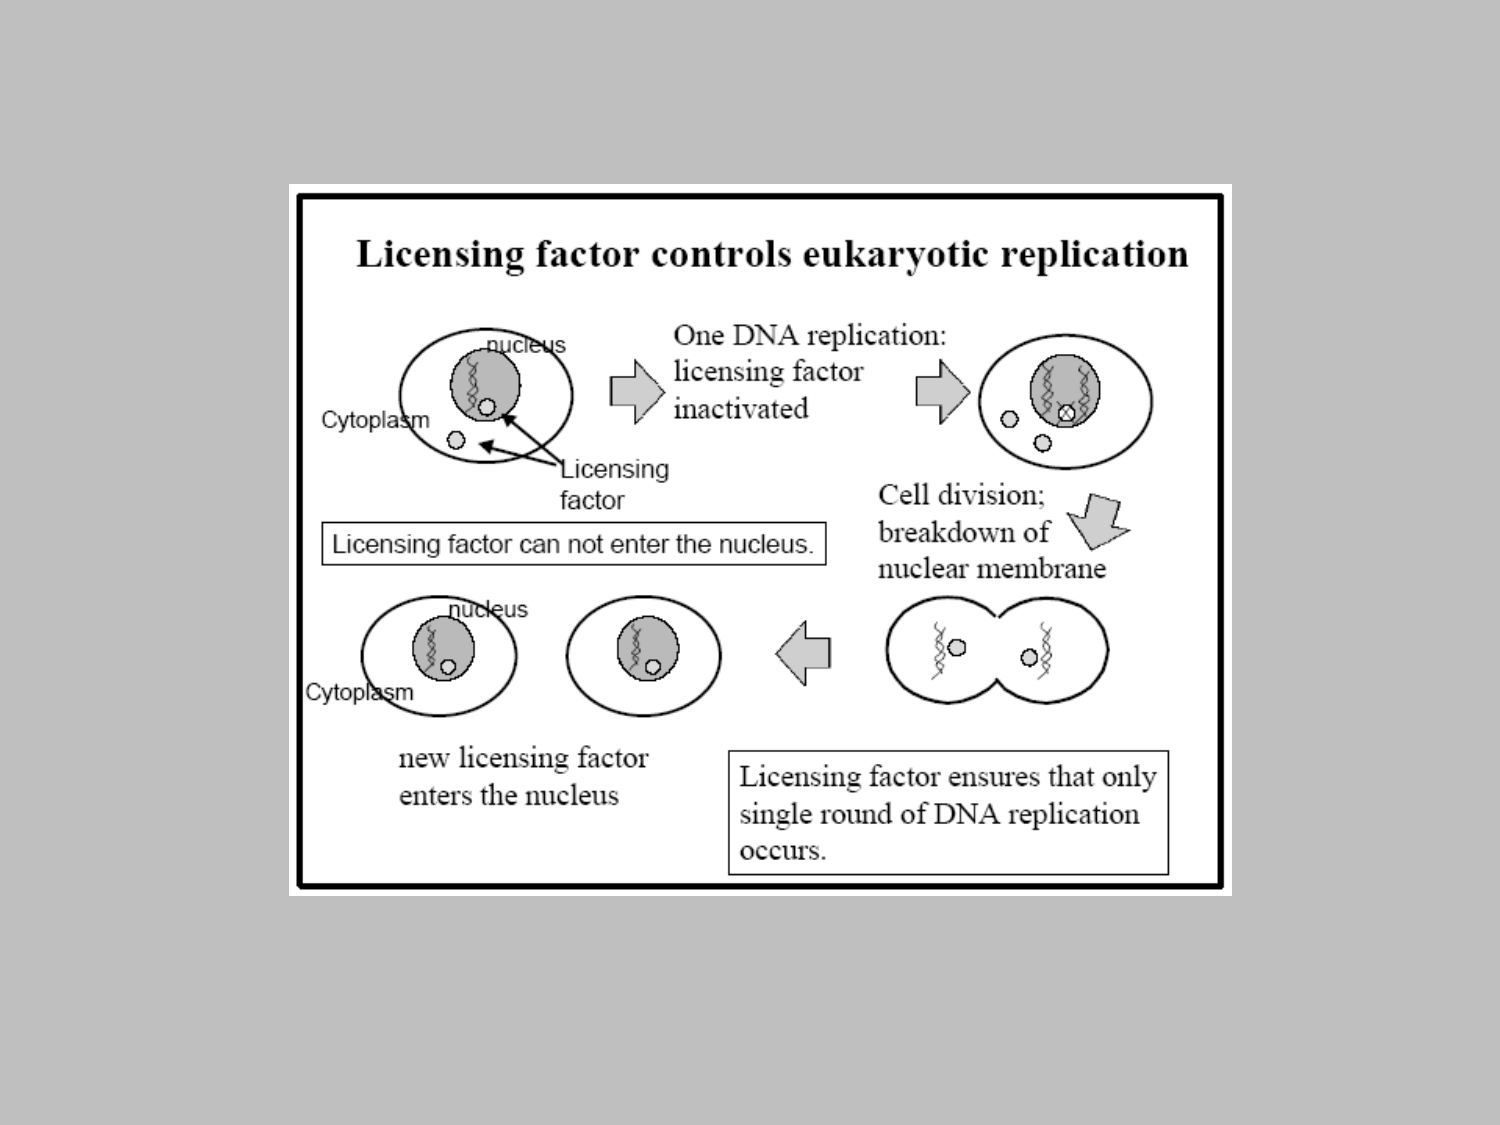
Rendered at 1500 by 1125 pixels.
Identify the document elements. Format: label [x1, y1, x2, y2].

picture [289, 184, 1232, 896]
